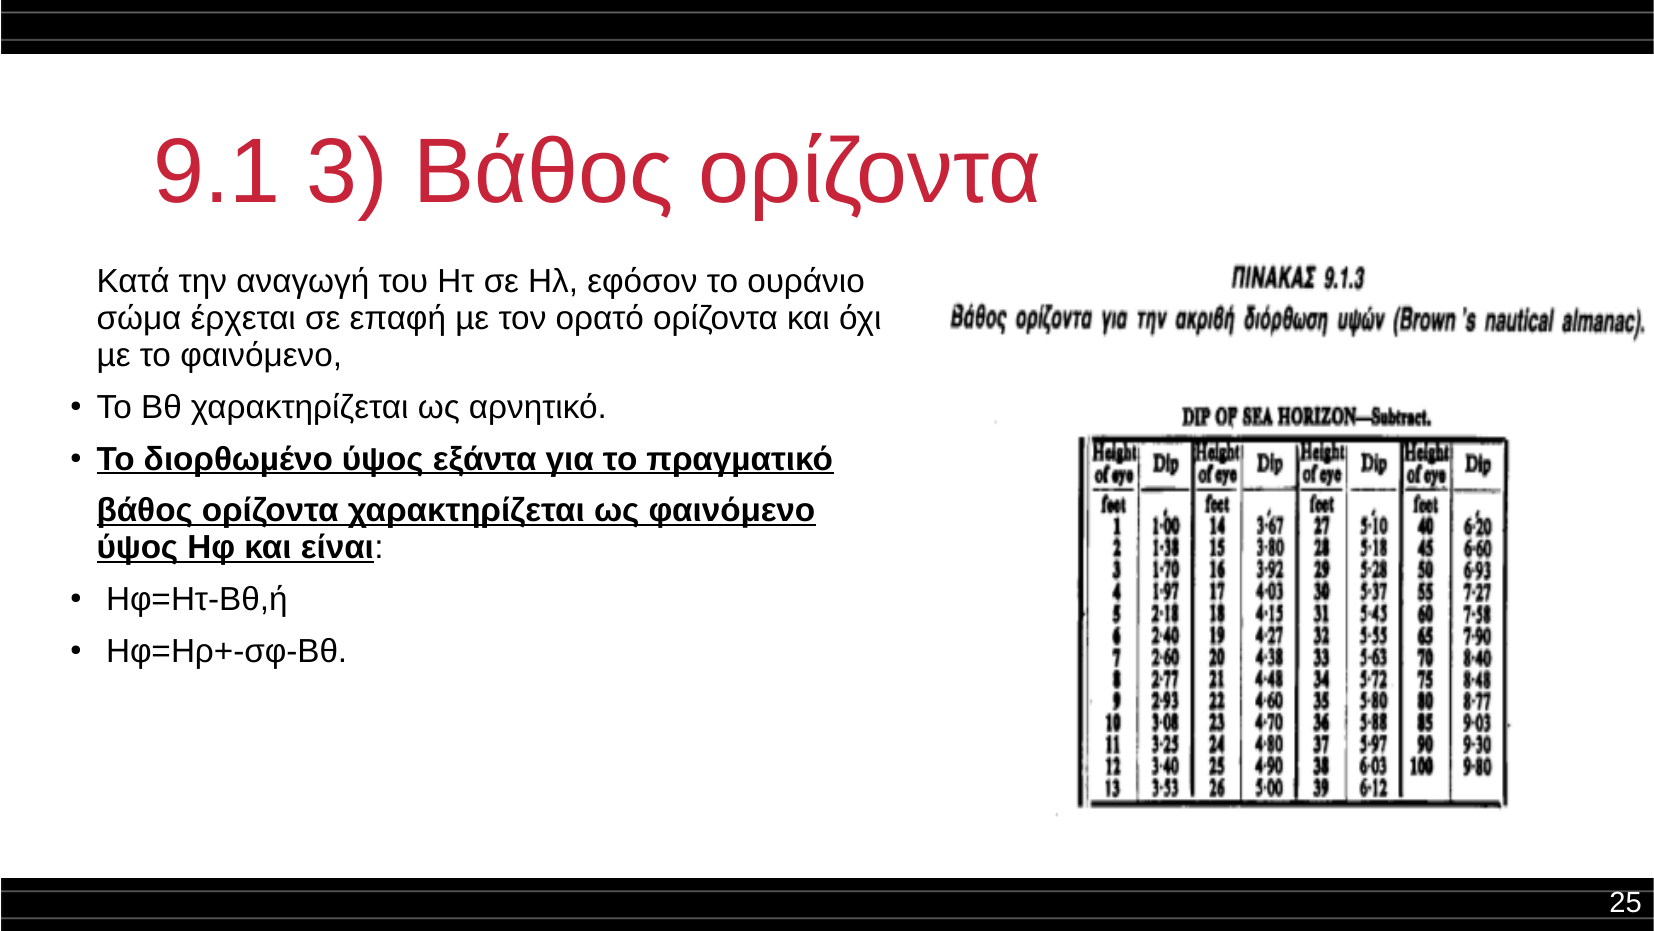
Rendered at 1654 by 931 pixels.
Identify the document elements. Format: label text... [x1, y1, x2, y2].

list Κατά την αναγωγή του Ητ σε Ηλ, εφόσον το ουράνιο σώμα έρχεται σε επαφή µε τον ορατό ορίζοντα και όχι µε το φαινόμενο, Το Βθ χαρακτηρίζεται ως αρνητικό. Το διορθωµένο ύψος εξάντα για το πραγµατικό βάθος ορίζοντα χαρακτηρίζεται ως φαινόμενο ύψος Ηφ και είναι: Ηφ=Ητ-Βθ,ή Ηφ=Ηρ+-σφ-Βθ. [61, 262, 901, 826]
title 9.1 3) Βάθος ορίζοντα [82, 92, 1571, 249]
picture [1, 878, 1654, 931]
picture [1, 0, 1654, 54]
picture [937, 224, 1654, 826]
